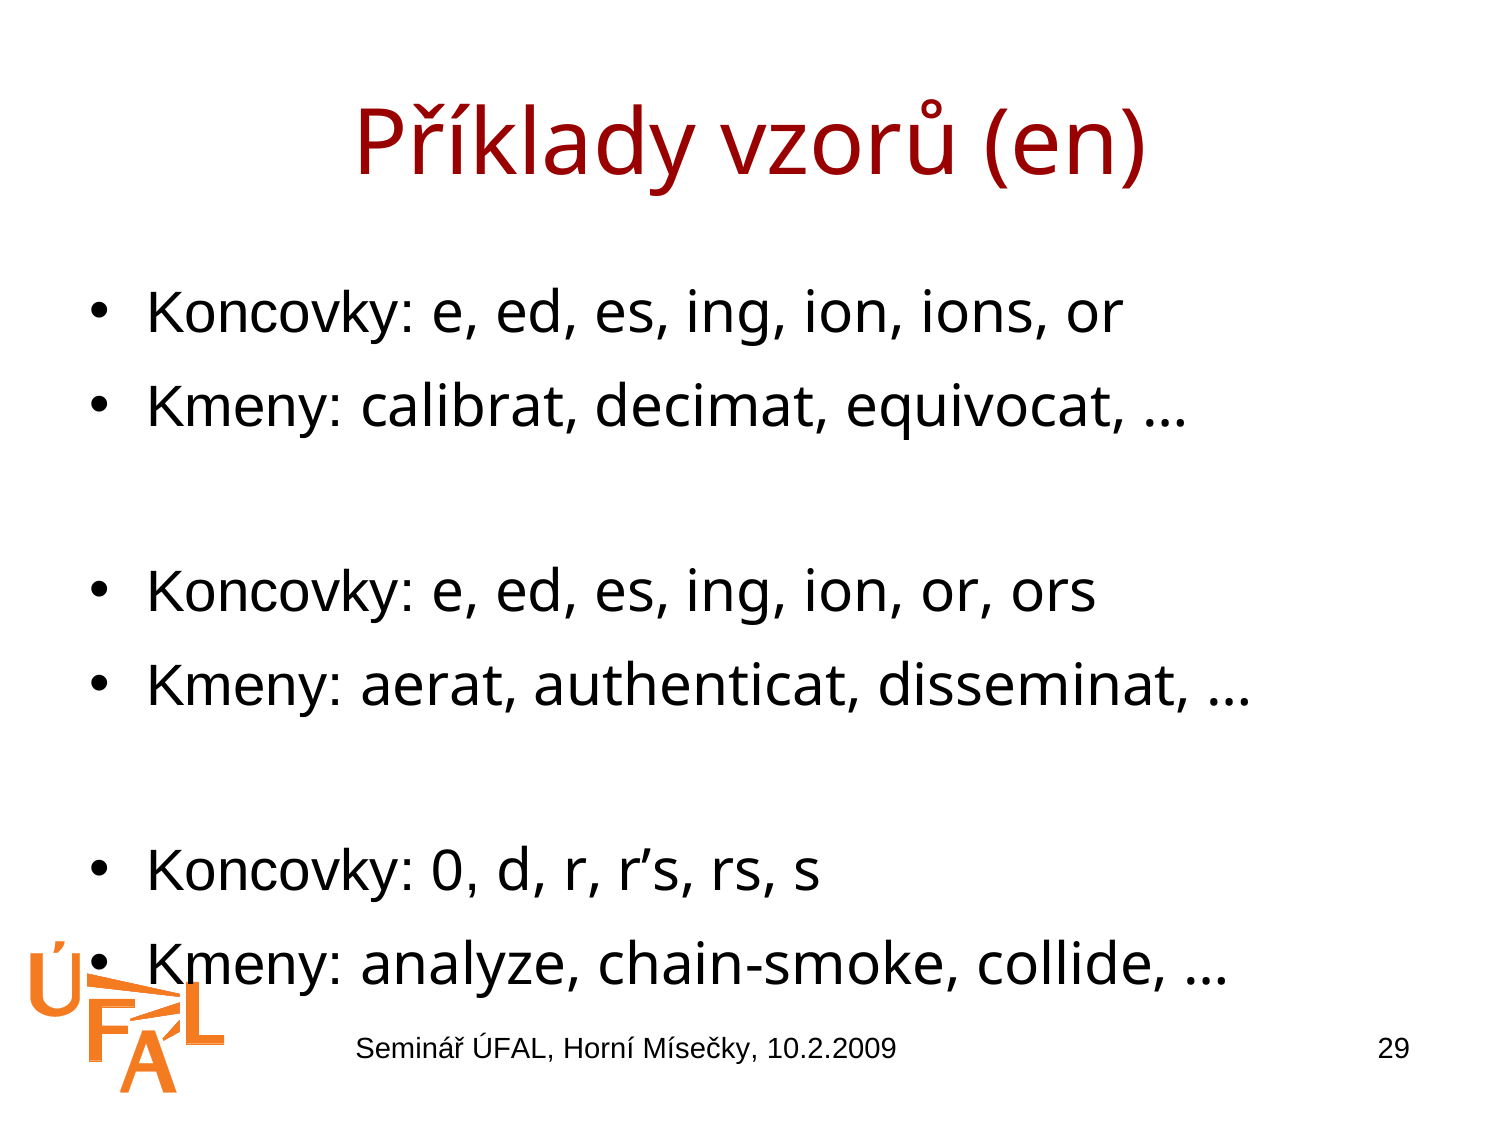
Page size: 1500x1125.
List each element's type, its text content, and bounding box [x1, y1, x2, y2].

list Koncovky: e, ed, es, ing, ion, ions, or Kmeny: calibrat, decimat, equivocat, … Koncovky: e, ed, es, ing, ion, or, ors Kmeny: aerat, authenticat, disseminat, … Koncovky: 0, d, r, r’s, rs, s Kmeny: analyze, chain-smoke, collide, … [75, 262, 1426, 1006]
title Příklady vzorů (en) [75, 45, 1426, 233]
